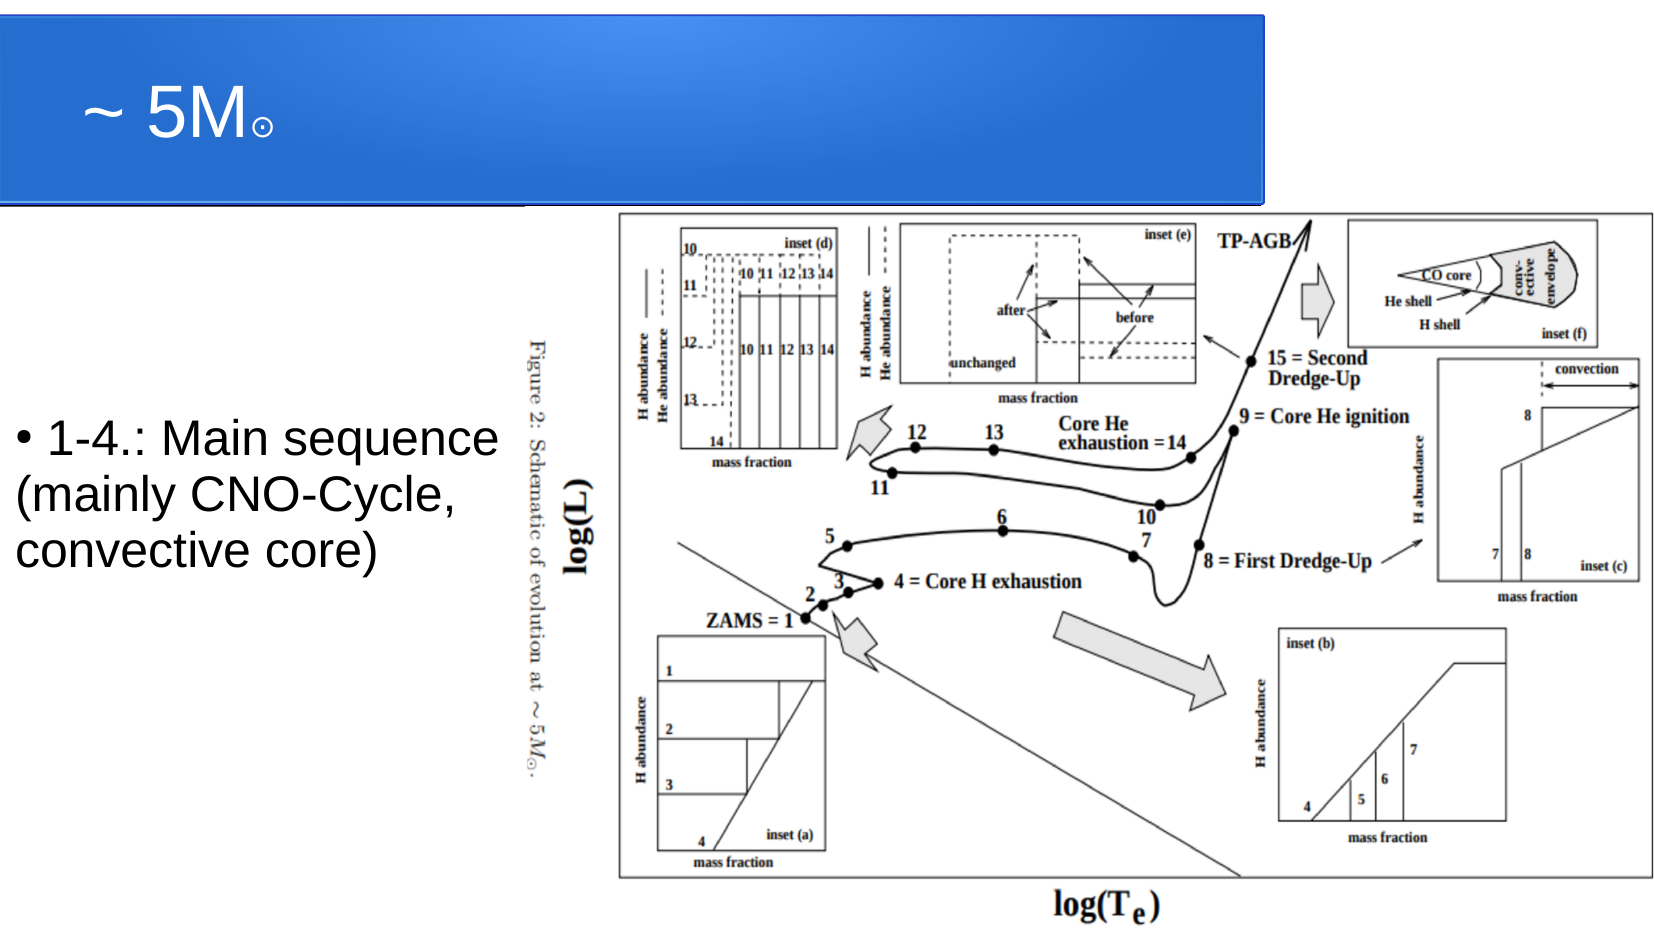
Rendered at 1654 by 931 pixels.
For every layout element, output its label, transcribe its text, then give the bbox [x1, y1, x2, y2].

title ~ 5M⊙ [82, 35, 1235, 189]
subtitle 1-4.: Main sequence (mainly CNO-Cycle, convective core) [15, 224, 525, 764]
picture [525, 206, 1654, 931]
